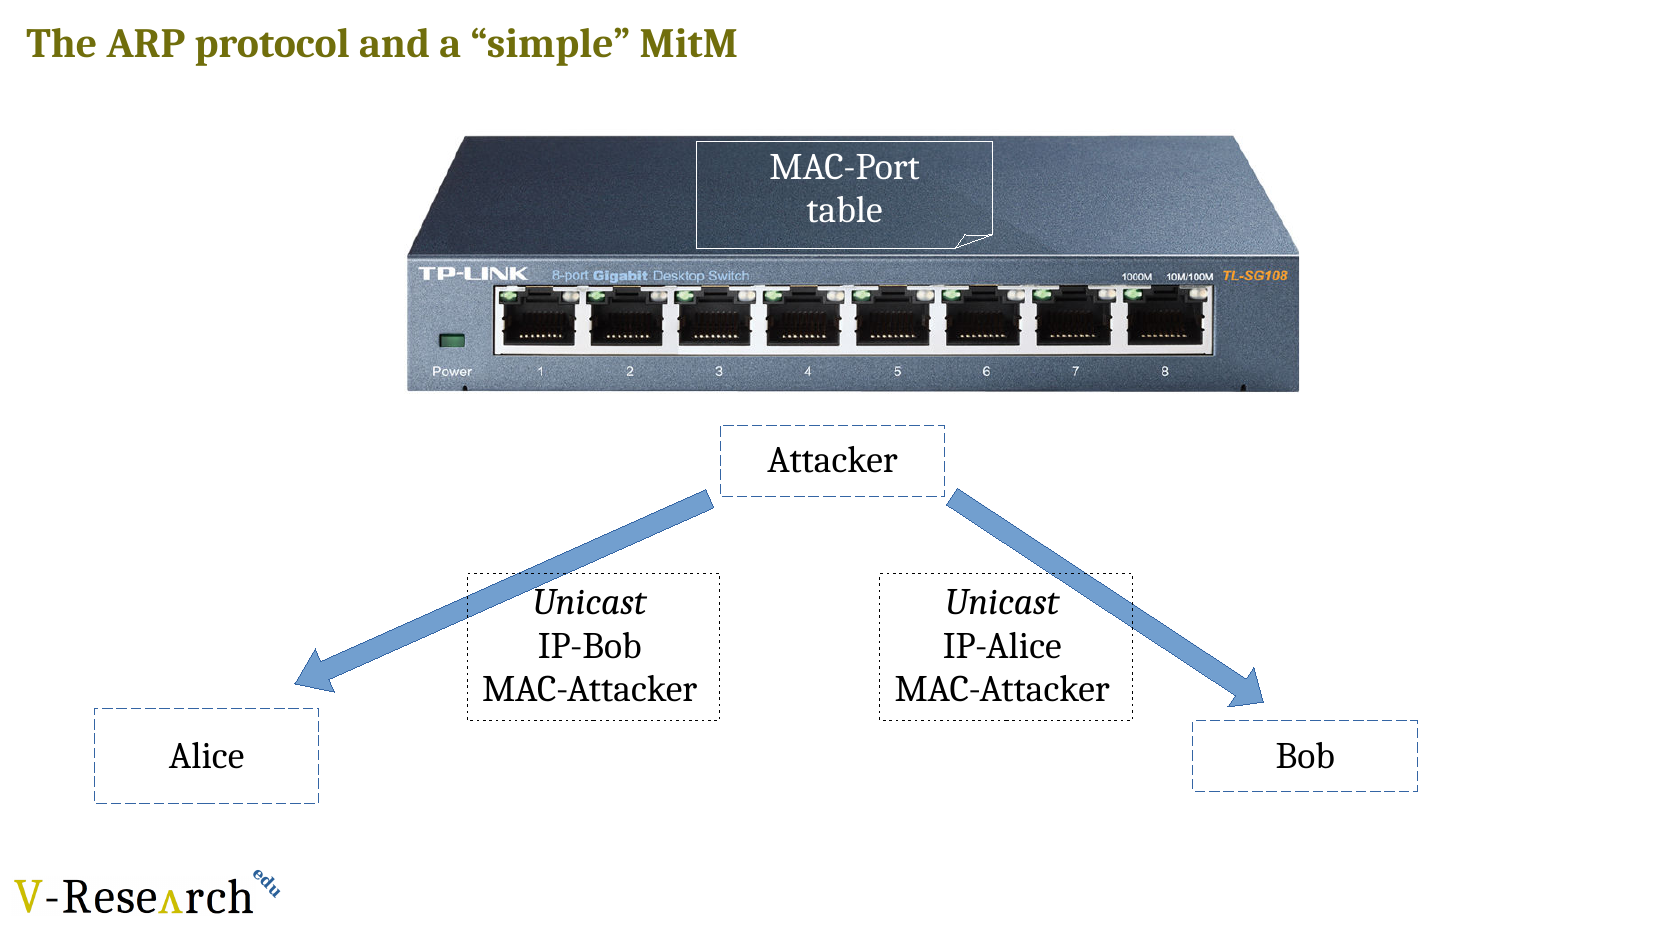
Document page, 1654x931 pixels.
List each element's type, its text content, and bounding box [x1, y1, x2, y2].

text_box The ARP protocol and a “simple” MitM [11, 12, 1193, 77]
text_box [518, 489, 714, 573]
text_box edu [222, 847, 333, 931]
text_box Unicast IP-Bob MAC-Attacker [467, 573, 720, 721]
picture [11, 876, 255, 916]
text_box Alice [94, 708, 319, 804]
text_box Attacker [720, 425, 945, 497]
picture [404, 129, 1300, 403]
text_box [294, 596, 467, 693]
text_box [946, 488, 1086, 573]
text_box Bob [1192, 720, 1418, 792]
text_box Unicast IP-Alice MAC-Attacker [879, 573, 1133, 721]
text_box MAC-Port table [696, 141, 993, 249]
text_box [1133, 604, 1264, 707]
